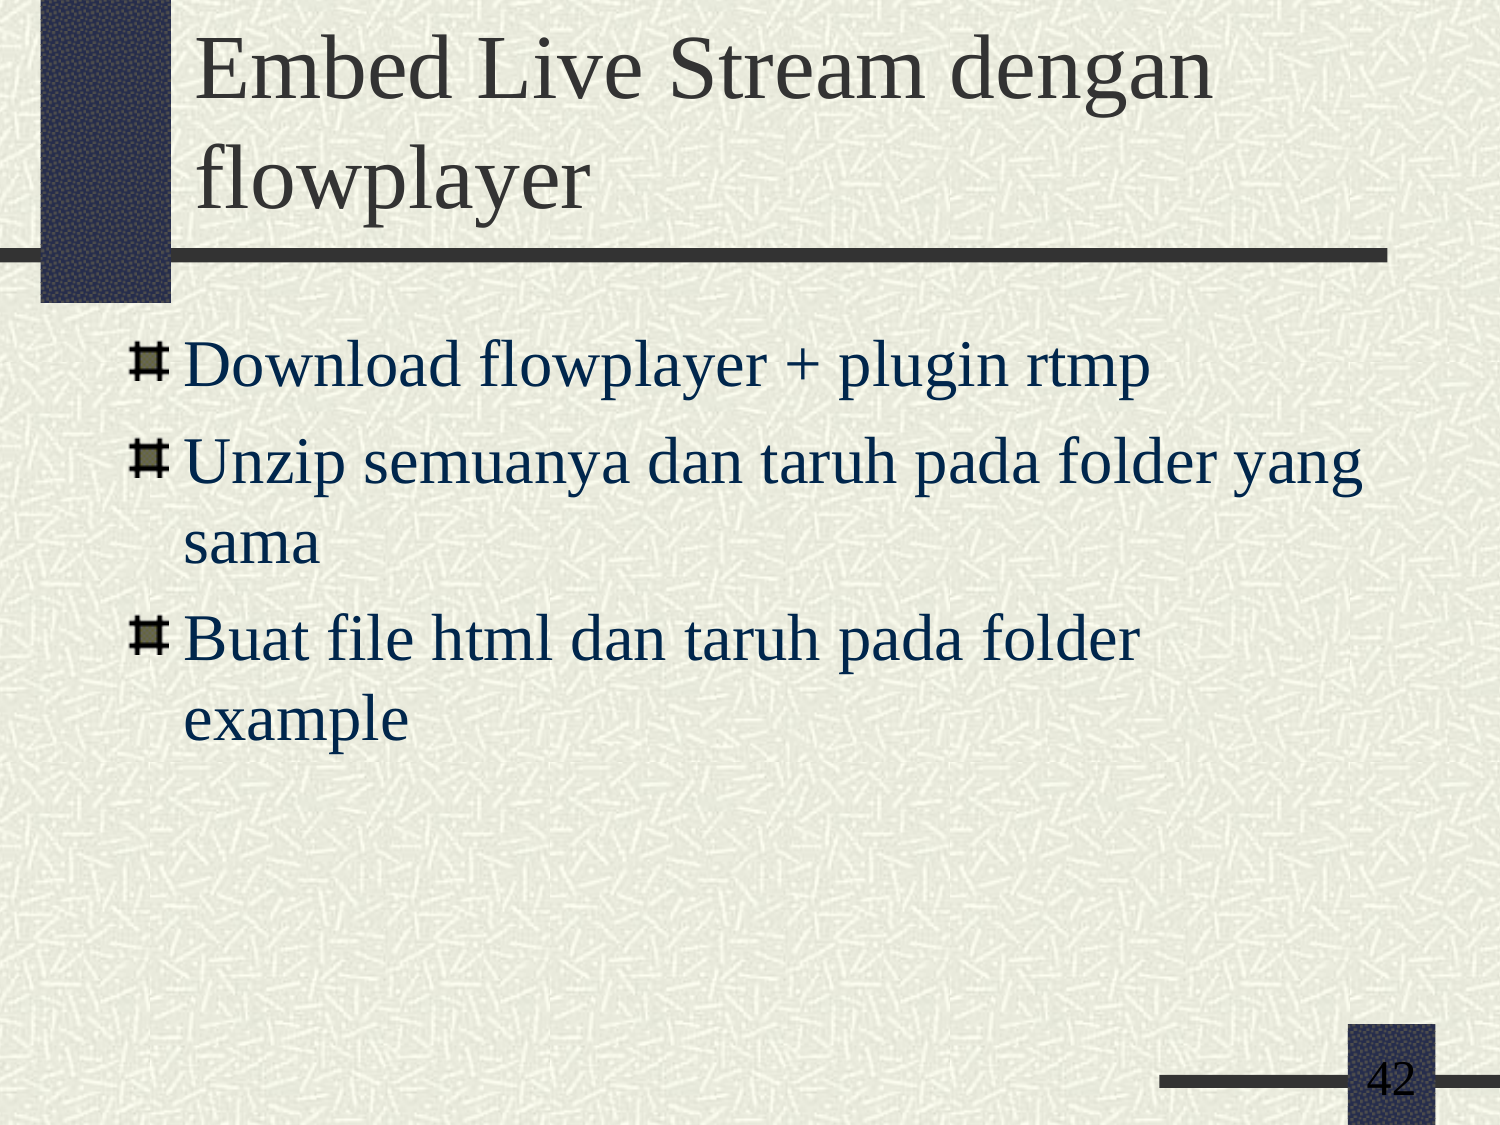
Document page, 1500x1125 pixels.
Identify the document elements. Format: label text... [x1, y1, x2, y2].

picture [0, 0, 1500, 1125]
title Embed Live Stream dengan flowplayer [179, 0, 1455, 235]
list Download flowplayer + plugin rtmp Unzip semuanya dan taruh pada folder yang sama Buat file html dan taruh pada folder example [112, 312, 1388, 1000]
